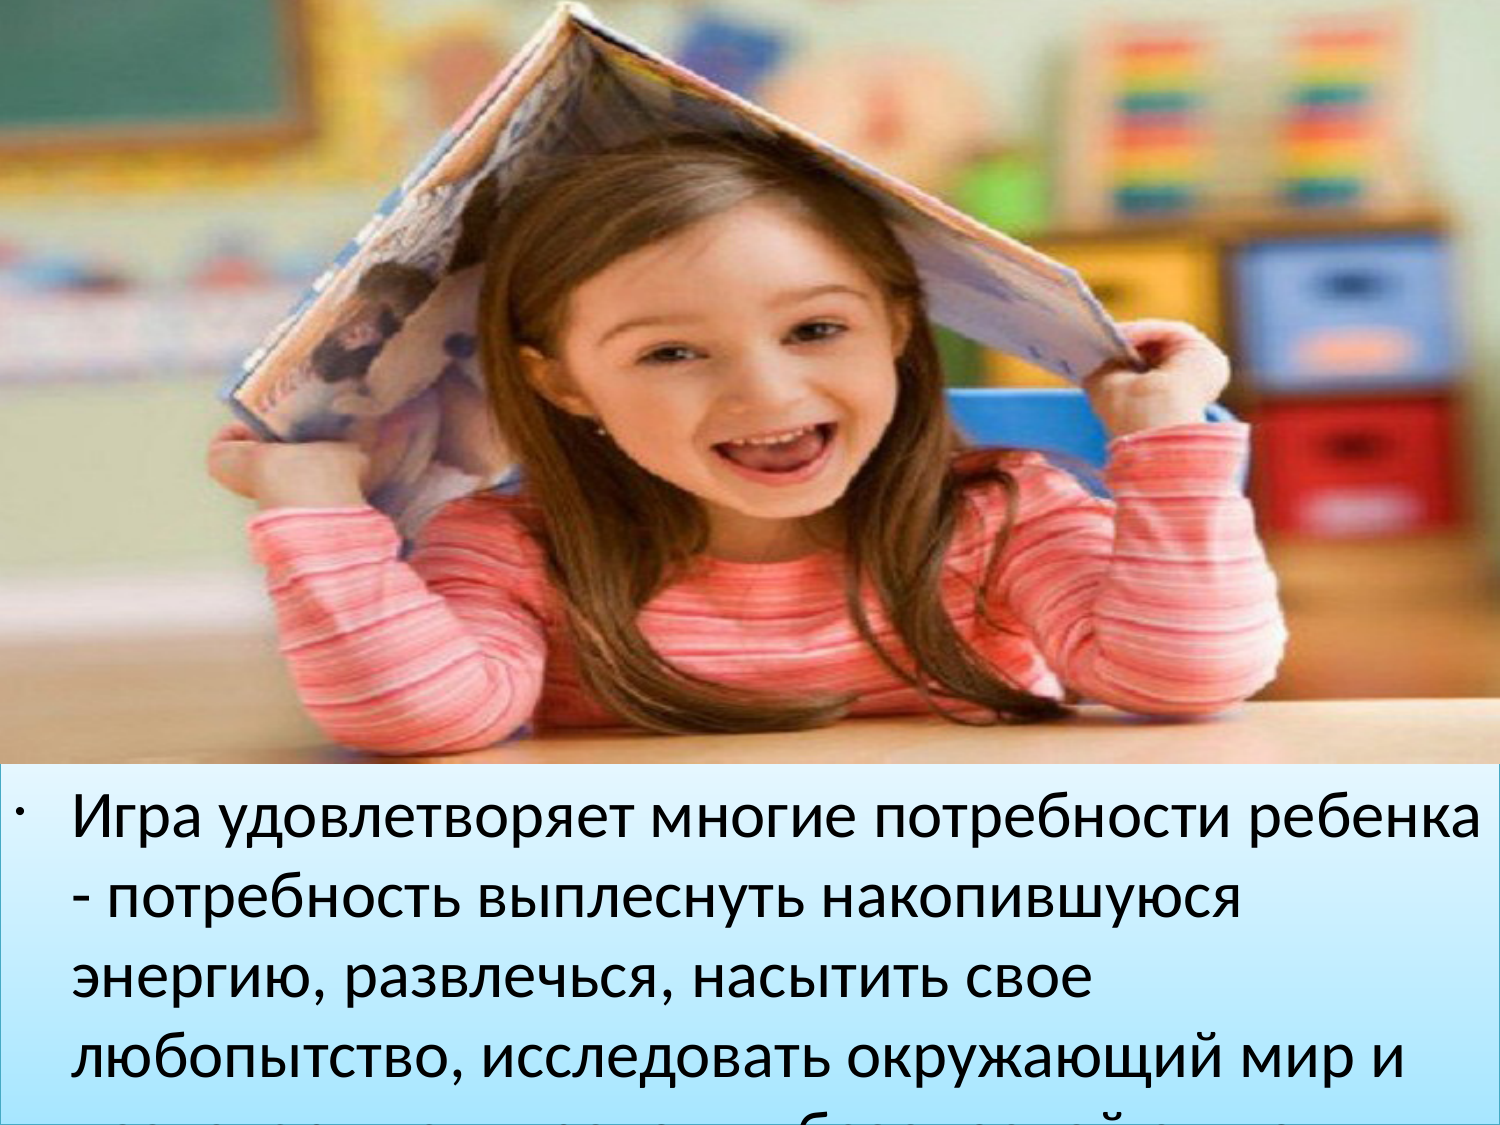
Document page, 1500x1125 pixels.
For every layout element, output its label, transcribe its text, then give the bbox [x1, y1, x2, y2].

picture [0, 0, 1500, 764]
list Игра удовлетворяет многие потребности ребенка - потребность выплеснуть накопившуюся энергию, развлечься, насытить свое любопытство, исследовать окружающий мир и поэкспериментировать в безопасной ситуации. [0, 764, 1500, 1125]
